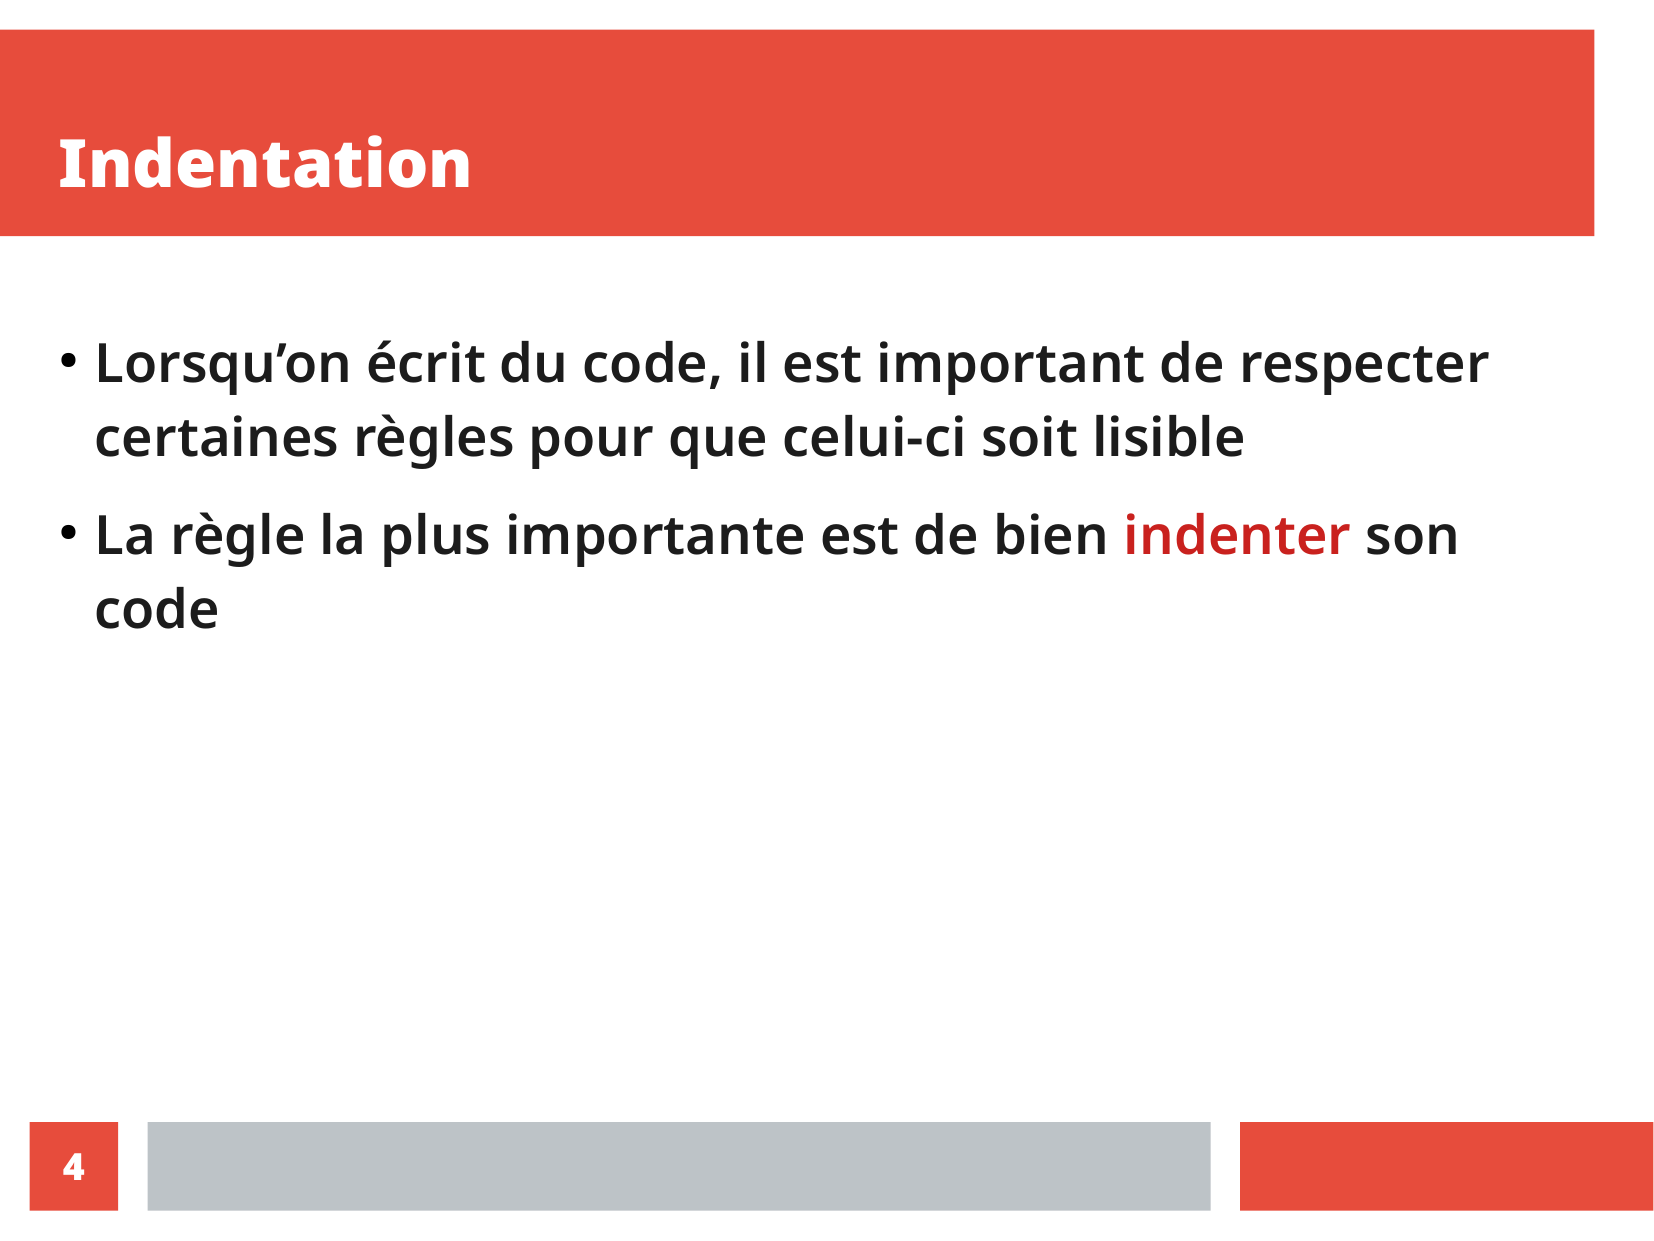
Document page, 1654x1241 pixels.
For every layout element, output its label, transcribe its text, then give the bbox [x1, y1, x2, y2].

title Indentation [59, 59, 1595, 207]
list Lorsqu’on écrit du code, il est important de respecter certaines règles pour que celui-ci soit lisible La règle la plus importante est de bien indenter son code [59, 324, 1565, 1093]
